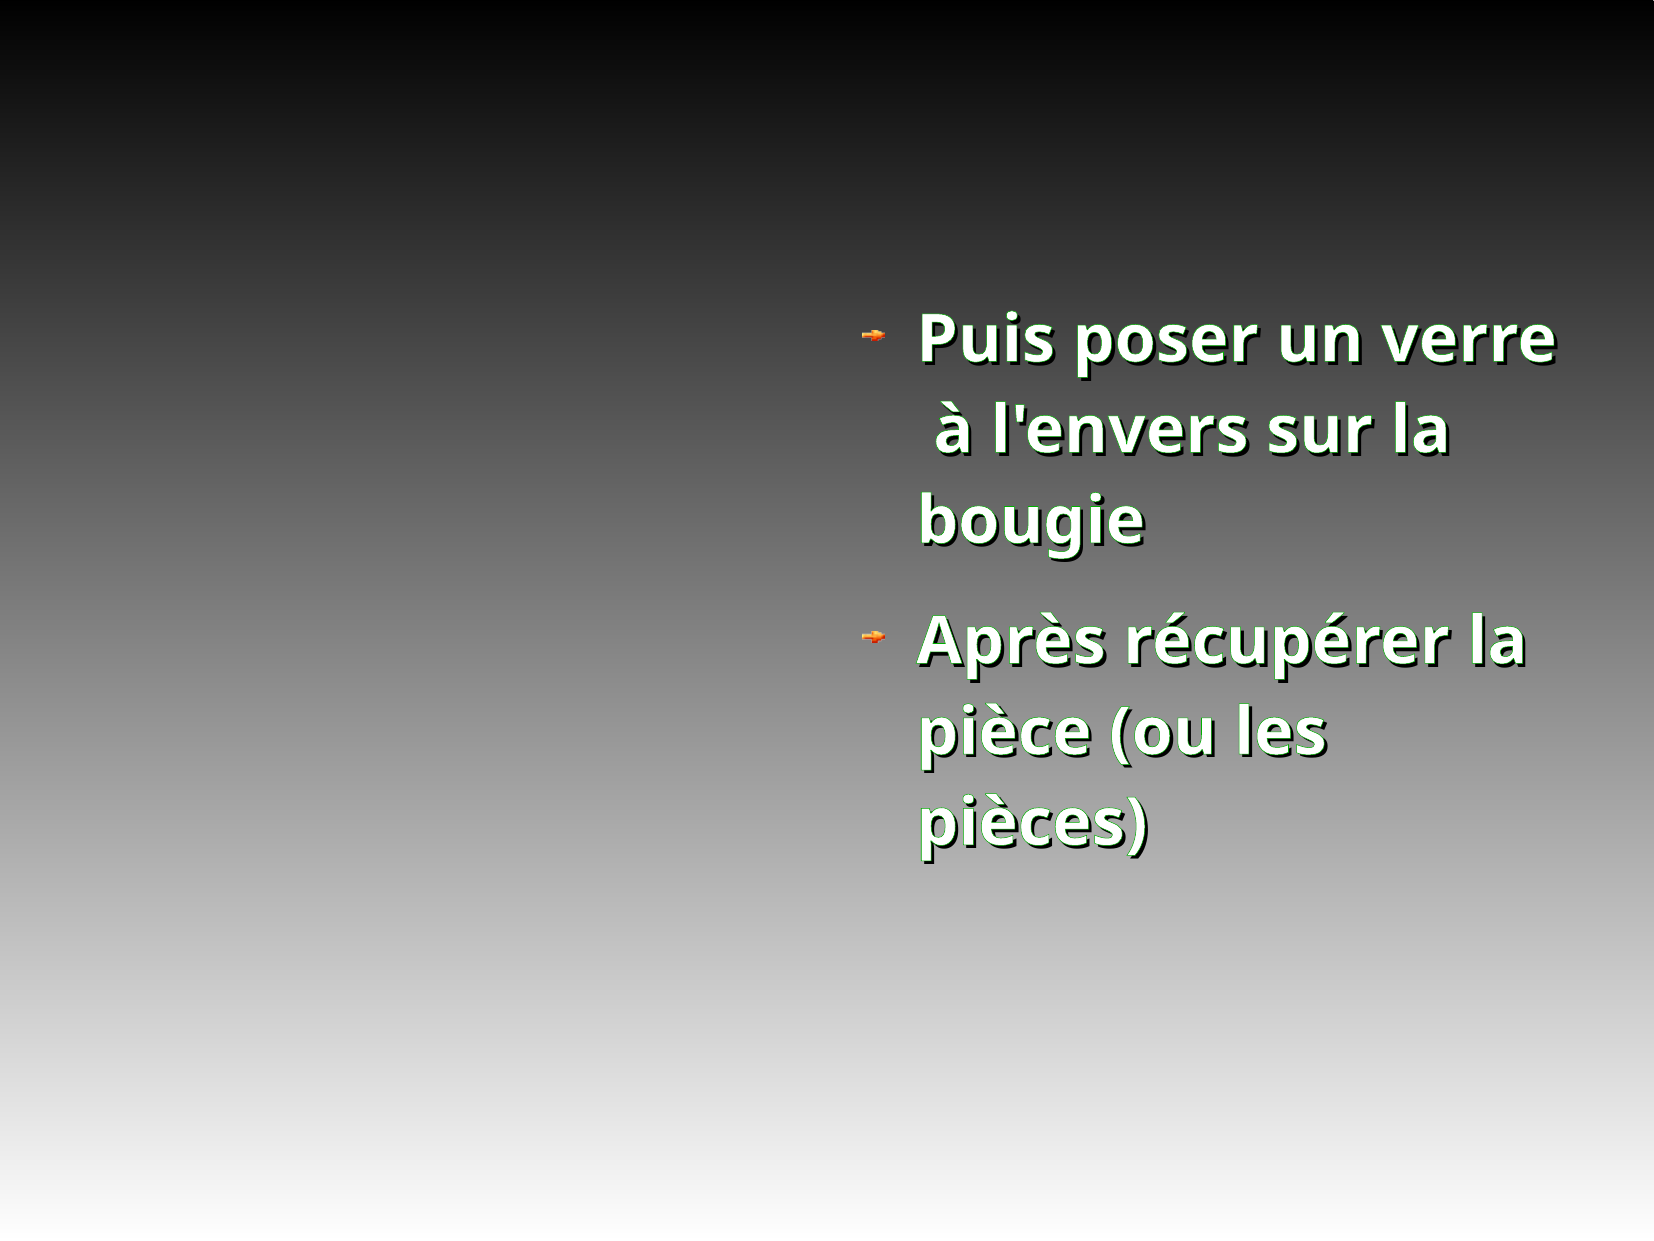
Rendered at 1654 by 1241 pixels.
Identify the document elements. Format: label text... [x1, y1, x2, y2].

picture [82, 290, 739, 886]
list Puis poser un verre à l'envers sur la bougie Après récupérer la pièce (ou les pièces) [845, 290, 1572, 1109]
